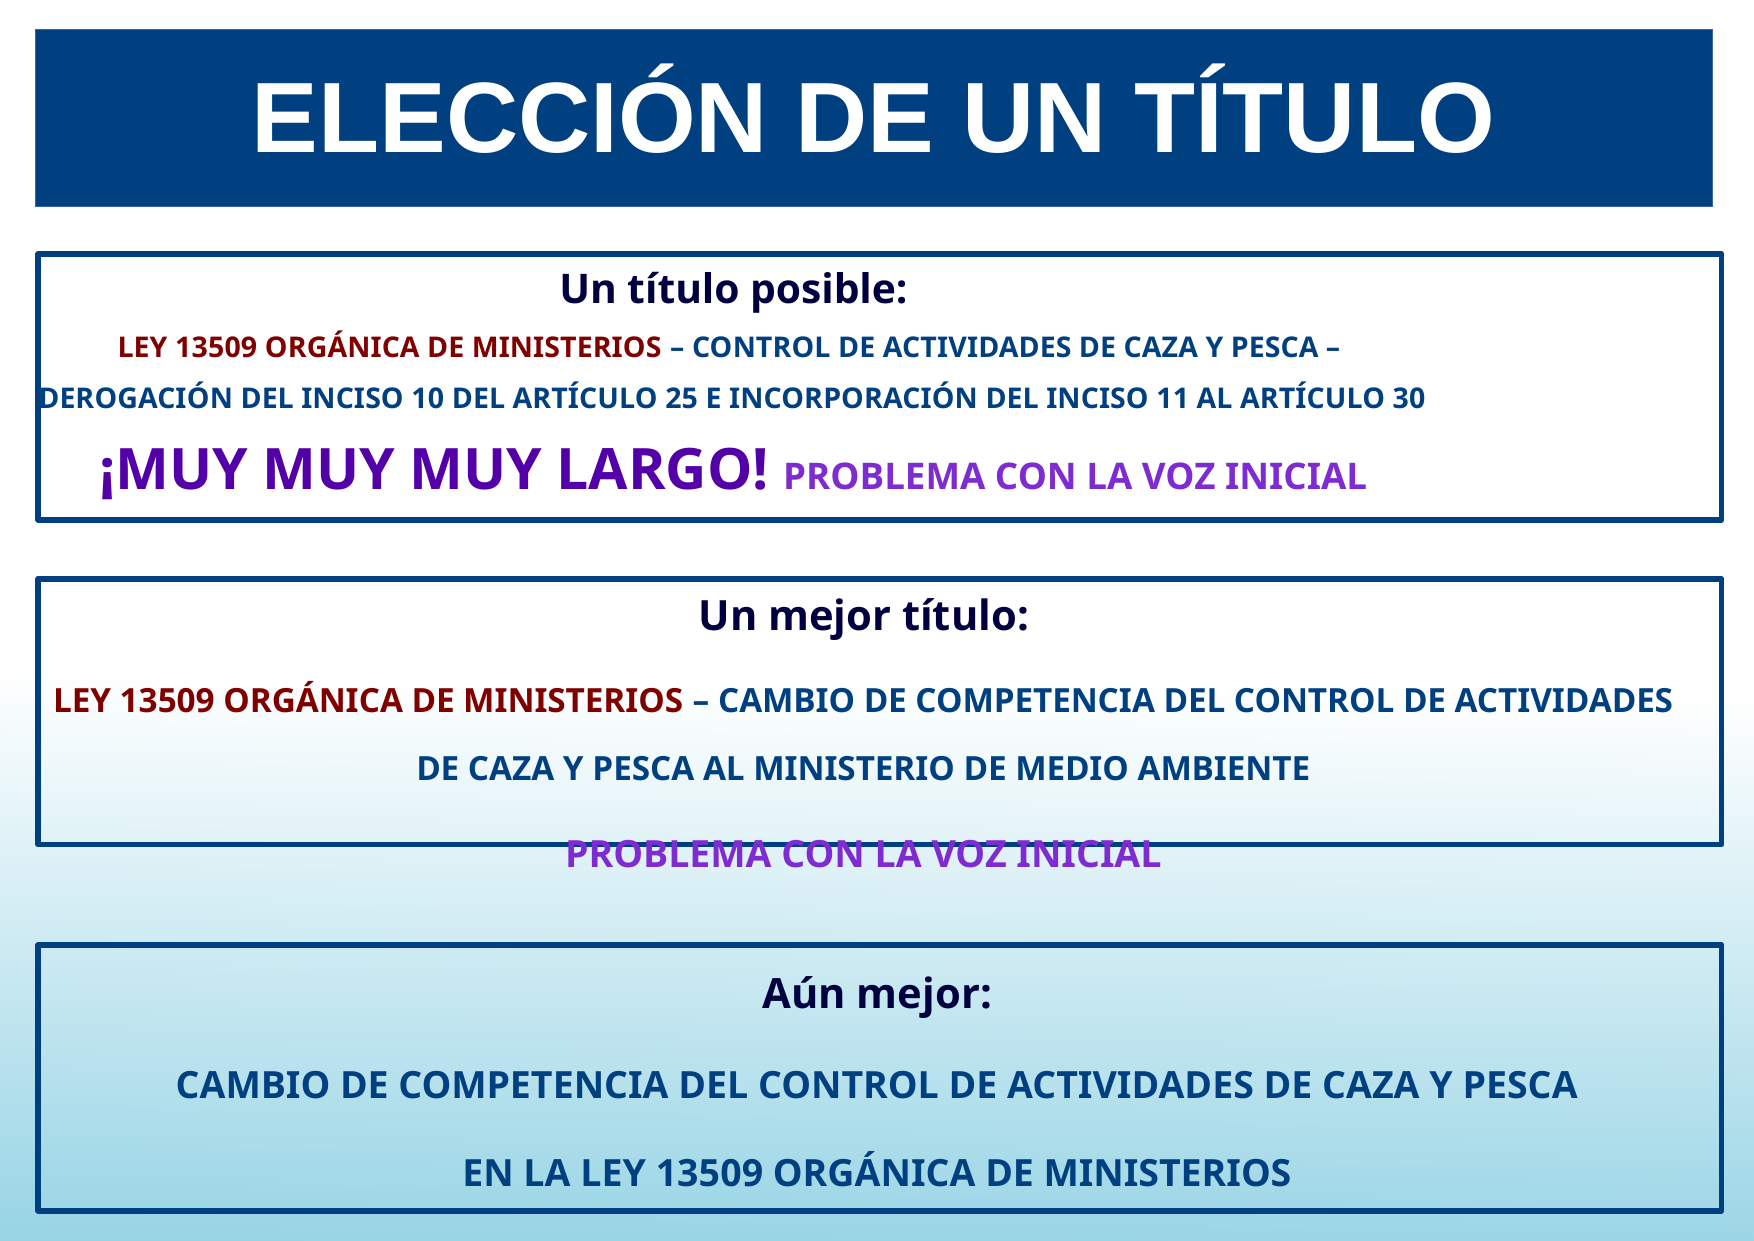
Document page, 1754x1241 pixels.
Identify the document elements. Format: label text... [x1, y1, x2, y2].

text_box ELECCIÓN DE UN TÍTULO [35, 29, 1713, 207]
text_box Un título posible: LEY 13509 ORGÁNICA DE MINISTERIOS – CONTROL DE ACTIVIDADES DE CAZA Y PESCA – DEROGACIÓN DEL INCISO 10 DEL ARTÍCULO 25 E INCORPORACIÓN DEL INCISO 11 AL ARTÍCULO 30 ¡MUY MUY MUY LARGO! PROBLEMA CON LA VOZ INICIAL [38, 259, 1713, 508]
text_box Un mejor título: LEY 13509 ORGÁNICA DE MINISTERIOS – CAMBIO DE COMPETENCIA DEL CONTROL DE ACTIVIDADES DE CAZA Y PESCA AL MINISTERIO DE MEDIO AMBIENTE PROBLEMA CON LA VOZ INICIAL [38, 578, 1722, 906]
text_box Aún mejor: CAMBIO DE COMPETENCIA DEL CONTROL DE ACTIVIDADES DE CAZA Y PESCA EN LA LEY 13509 ORGÁNICA DE MINISTERIOS [42, 956, 1713, 1205]
